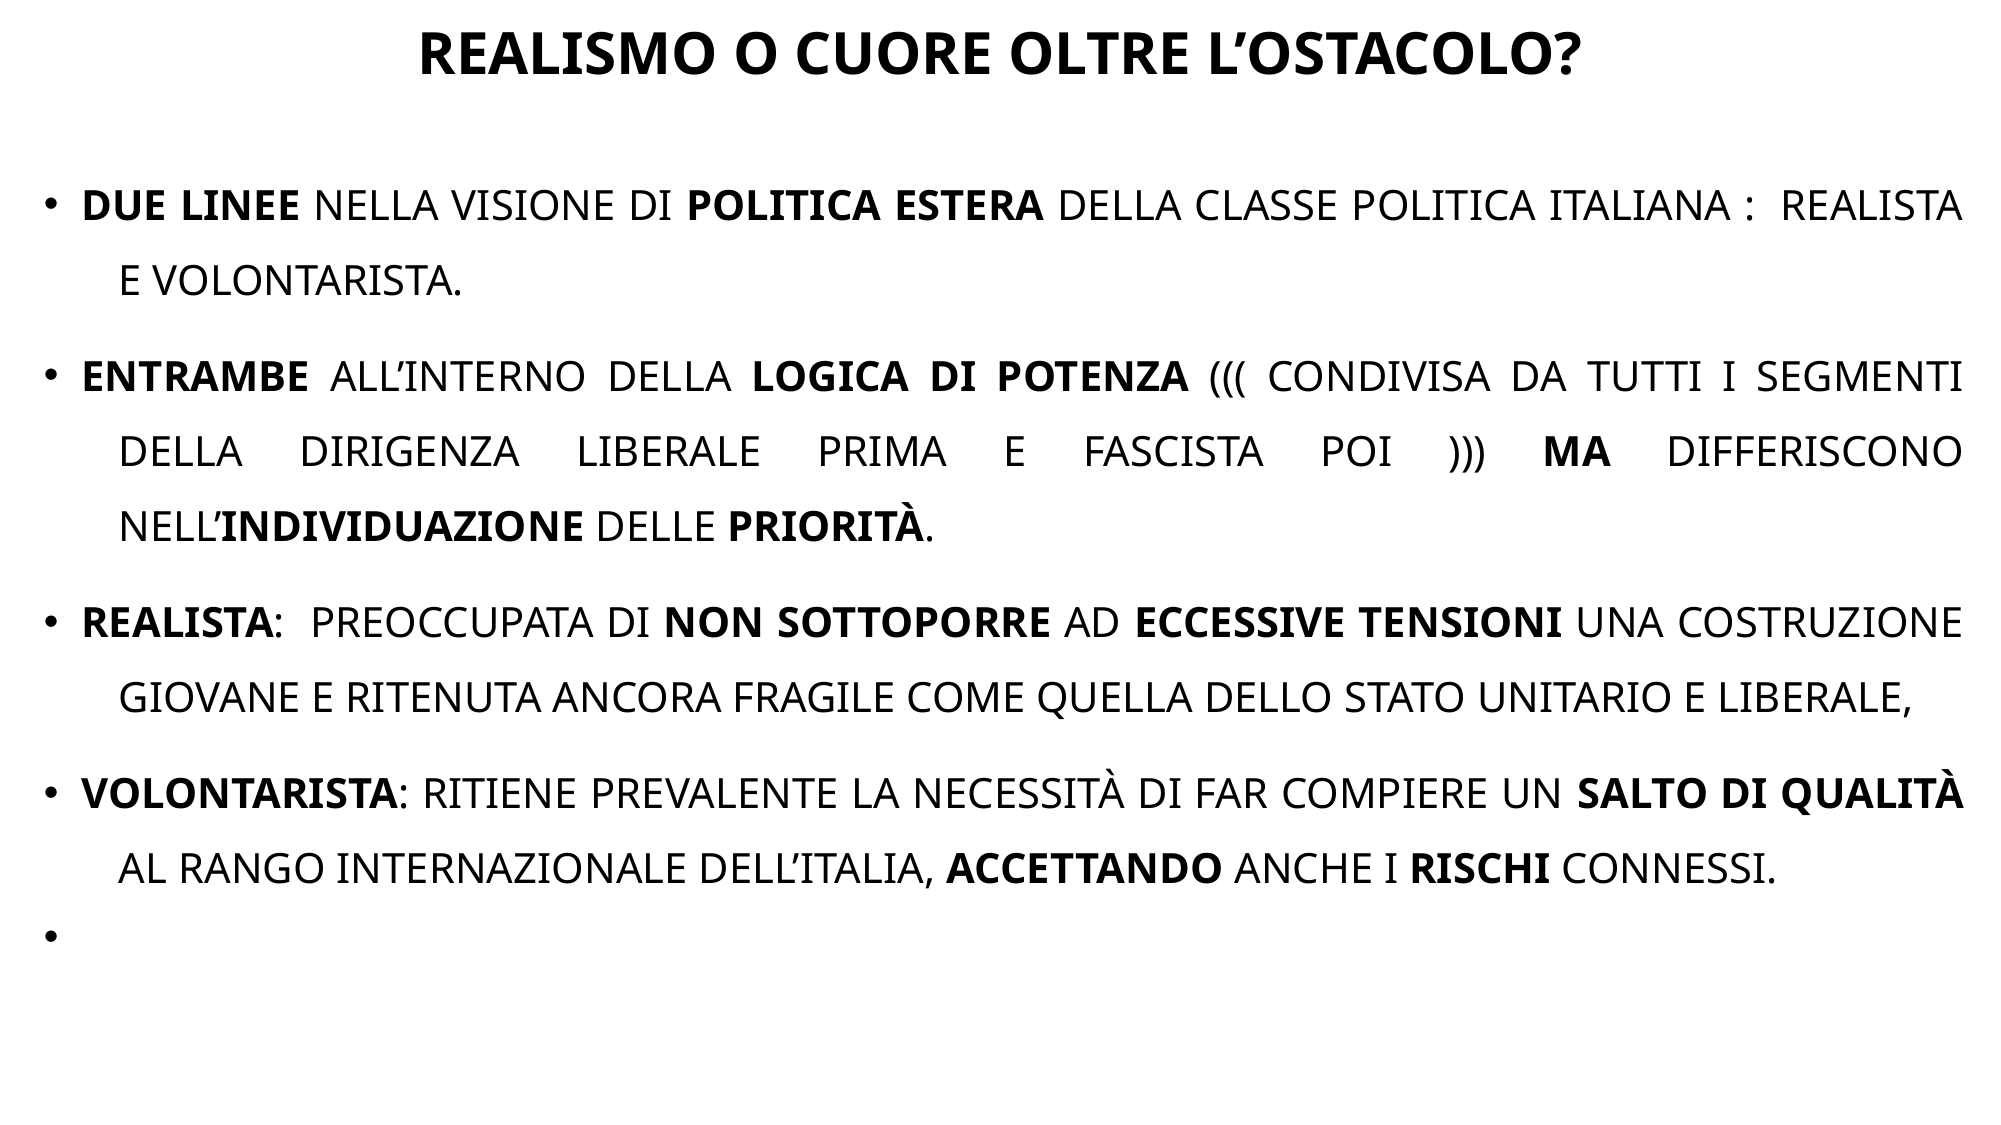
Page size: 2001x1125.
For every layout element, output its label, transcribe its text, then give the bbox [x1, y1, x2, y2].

list DUE LINEE NELLA VISIONE DI POLITICA ESTERA DELLA CLASSE POLITICA ITALIANA : REALISTA E VOLONTARISTA. ENTRAMBE ALL’INTERNO DELLA LOGICA DI POTENZA ((( CONDIVISA DA TUTTI I SEGMENTI DELLA DIRIGENZA LIBERALE PRIMA E FASCISTA POI ))) MA DIFFERISCONO NELL’INDIVIDUAZIONE DELLE PRIORITÀ. REALISTA: PREOCCUPATA DI NON SOTTOPORRE AD ECCESSIVE TENSIONI UNA COSTRUZIONE GIOVANE E RITENUTA ANCORA FRAGILE COME QUELLA DELLO STATO UNITARIO E LIBERALE, VOLONTARISTA: RITIENE PREVALENTE LA NECESSITÀ DI FAR COMPIERE UN SALTO DI QUALITÀ AL RANGO INTERNAZIONALE DELL’ITALIA, ACCETTANDO ANCHE I RISCHI CONNESSI. [28, 145, 1979, 1109]
title REALISMO O CUORE OLTRE L’OSTACOLO? [137, 16, 1863, 62]
